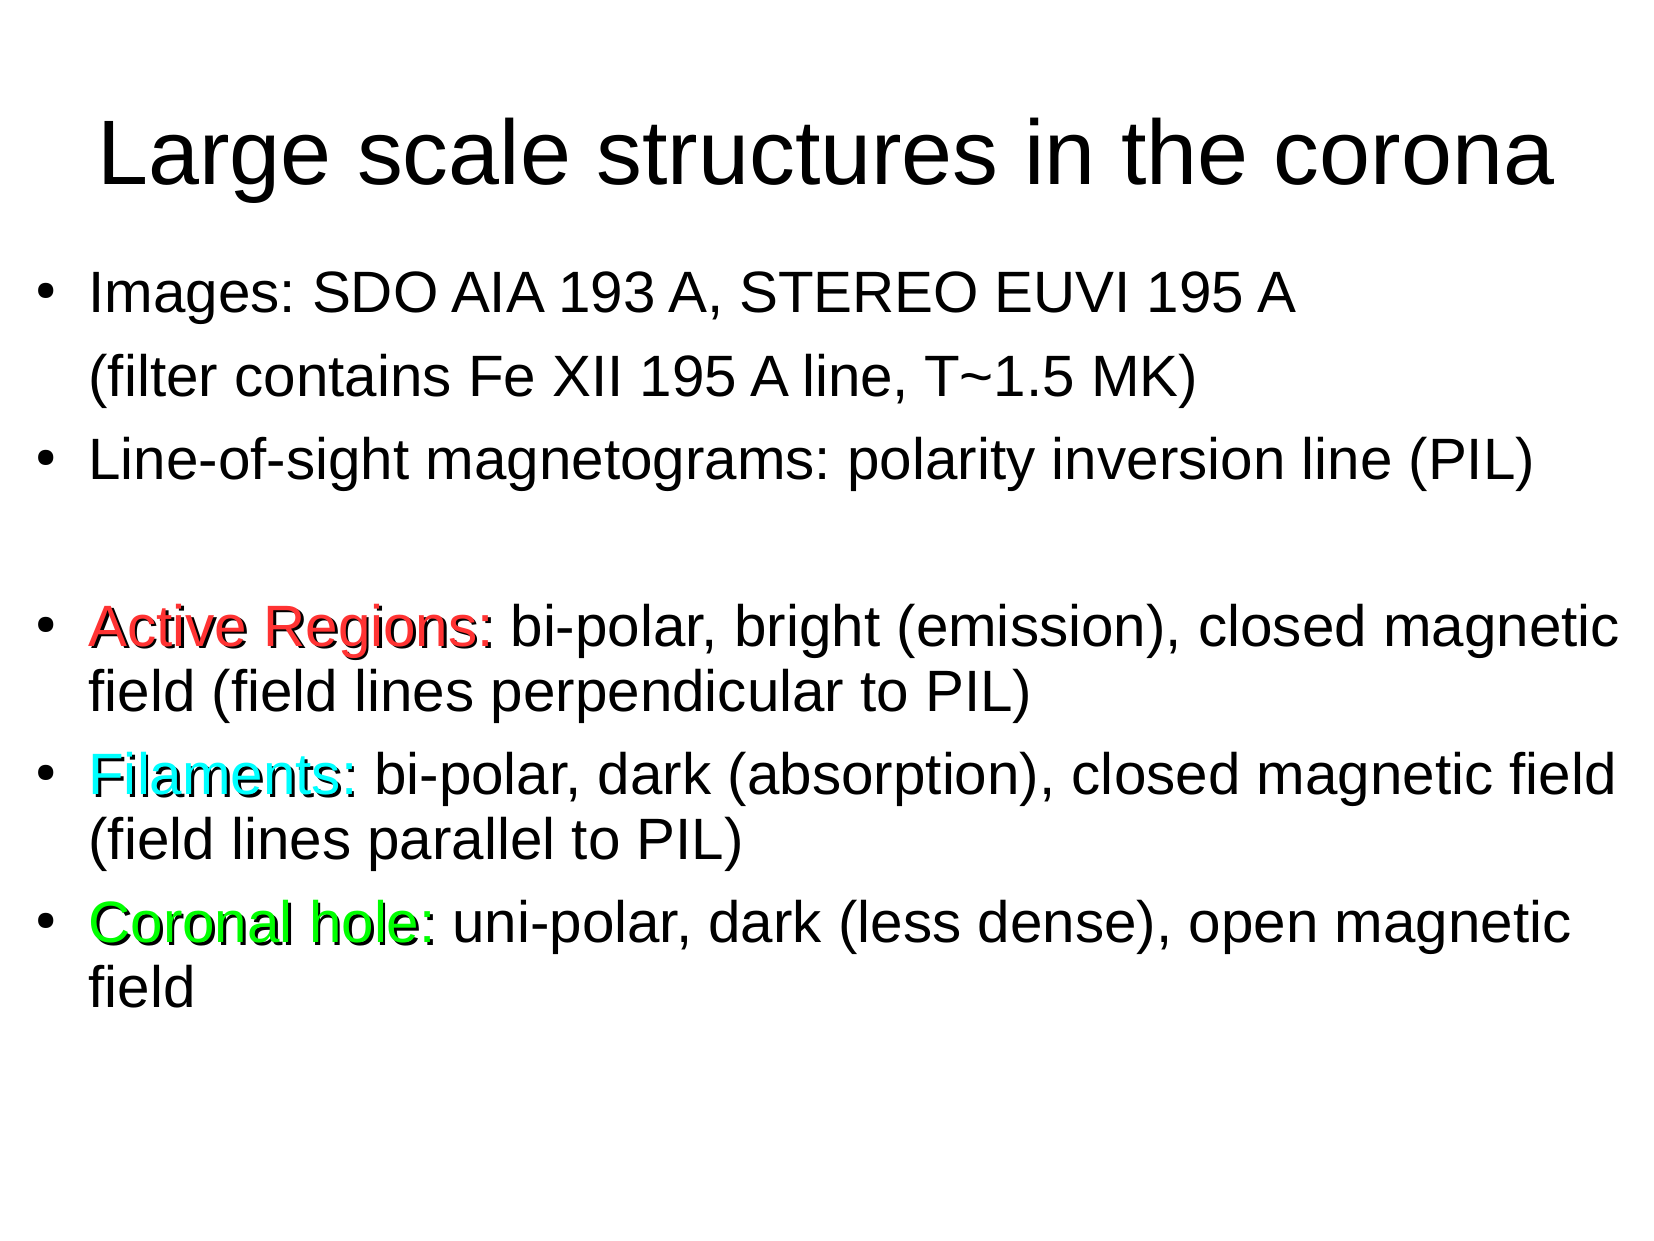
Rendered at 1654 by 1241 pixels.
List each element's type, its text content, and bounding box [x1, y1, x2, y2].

title Large scale structures in the corona [82, 49, 1571, 257]
list Images: SDO AIA 193 A, STEREO EUVI 195 A (filter contains Fe XII 195 A line, T~1.5 MK) Line-of-sight magnetograms: polarity inversion line (PIL) Active Regions: bi-polar, bright (emission), closed magnetic field (field lines perpendicular to PIL) Filaments: bi-polar, dark (absorption), closed magnetic field (field lines parallel to PIL) Coronal hole: uni-polar, dark (less dense), open magnetic field [17, 259, 1636, 1182]
